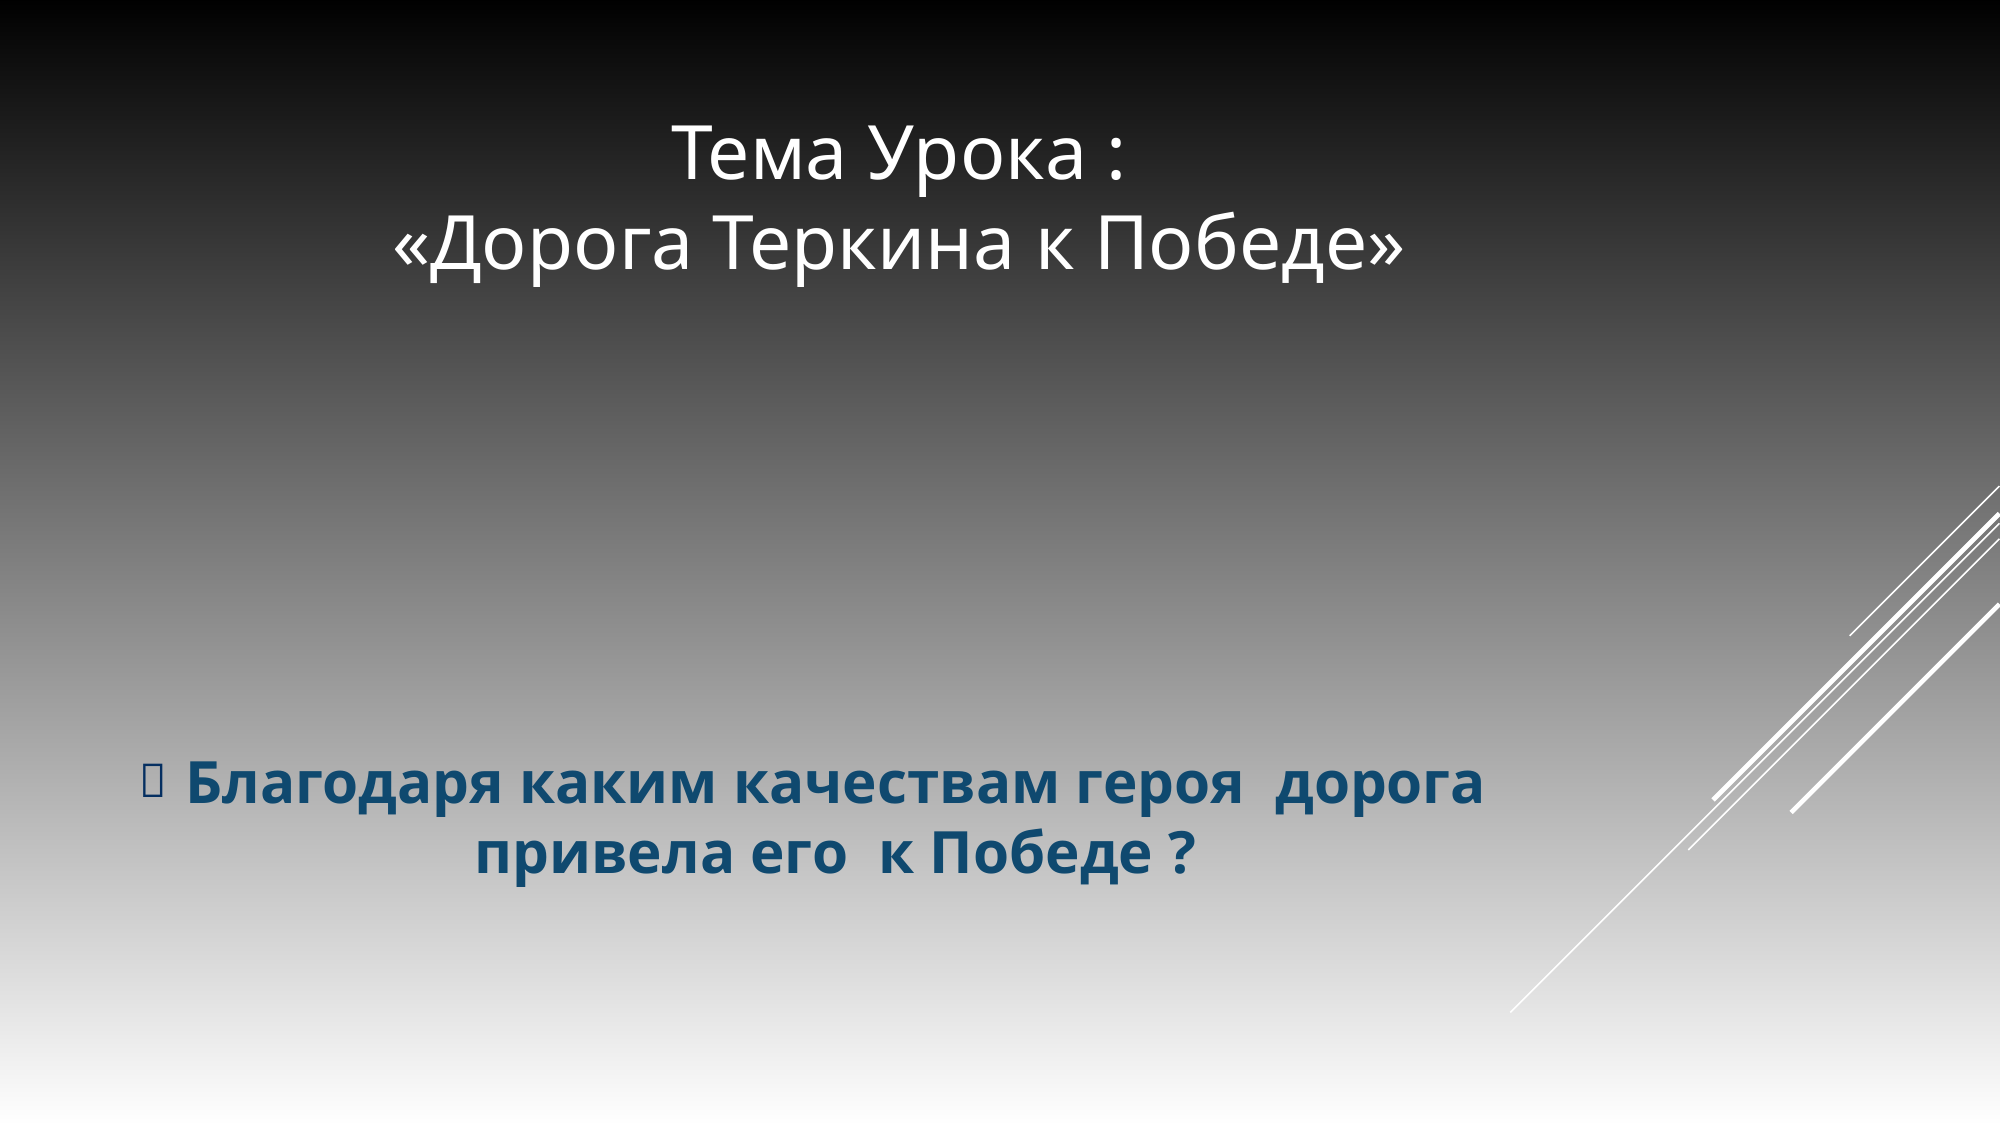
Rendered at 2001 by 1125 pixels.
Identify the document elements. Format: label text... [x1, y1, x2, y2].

title Тема Урока : «Дорога Теркина к Победе» [286, 97, 1513, 403]
list Благодаря каким качествам героя дорога привела его к Победе ? [112, 737, 1513, 984]
